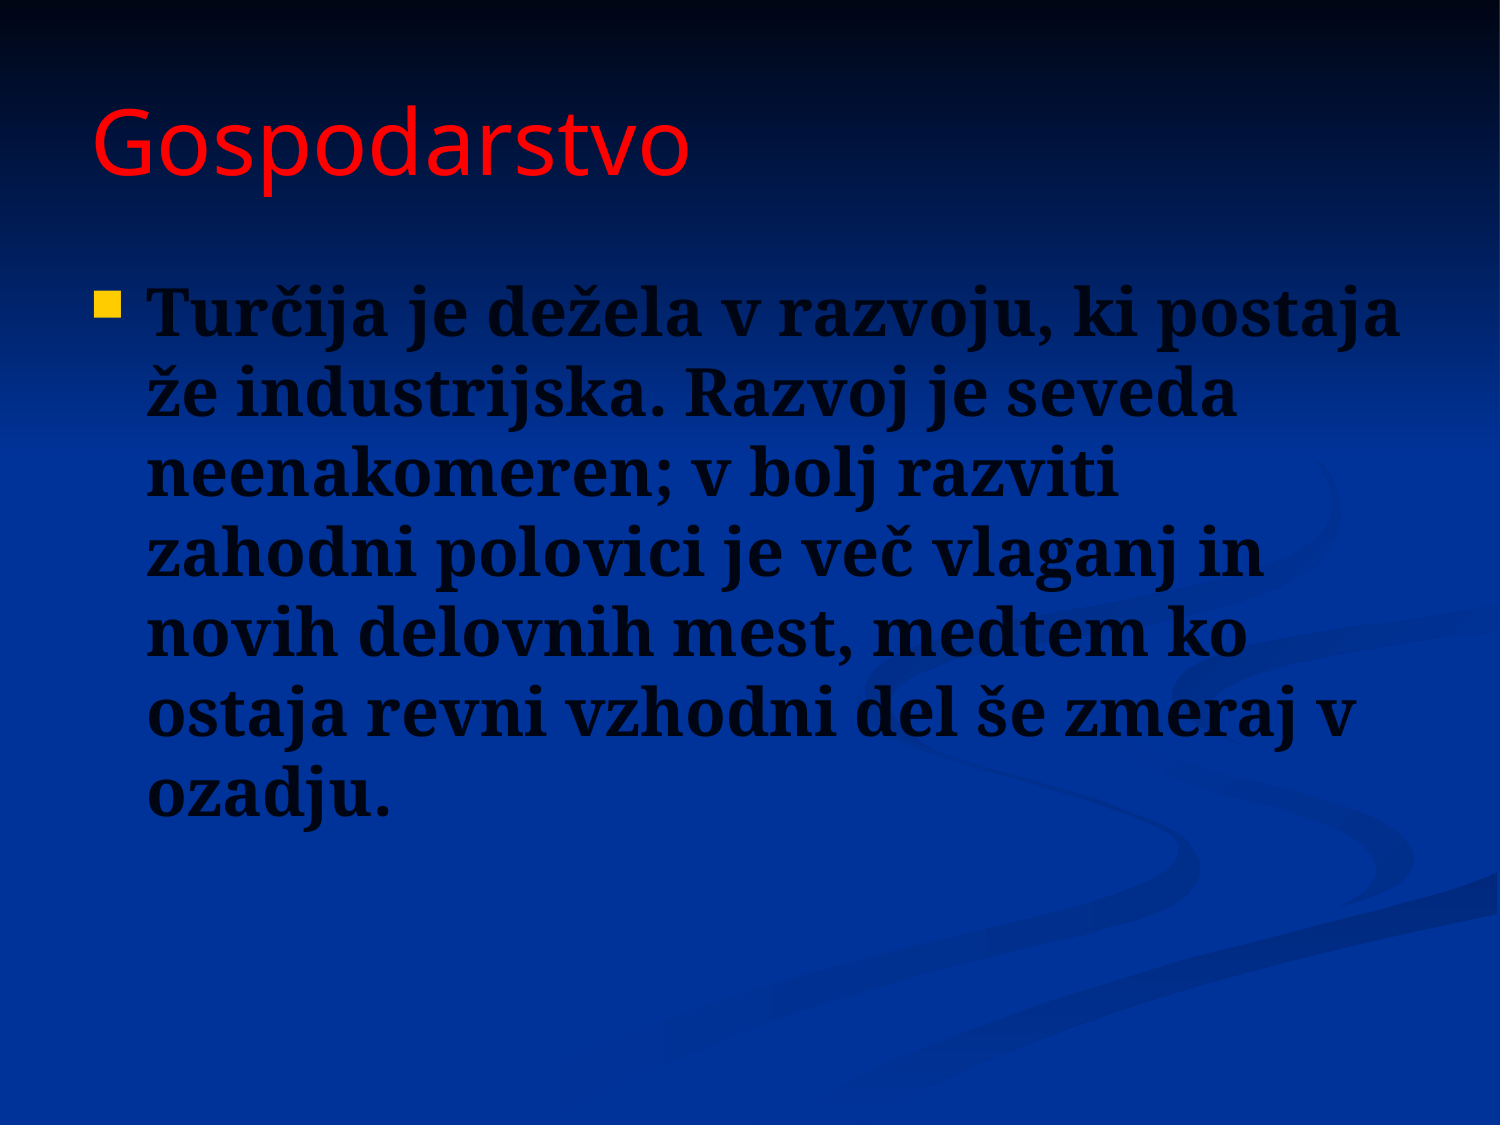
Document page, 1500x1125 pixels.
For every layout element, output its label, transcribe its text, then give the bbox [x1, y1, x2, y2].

list Turčija je dežela v razvoju, ki postaja že industrijska. Razvoj je seveda neenakomeren; v bolj razviti zahodni polovici je več vlaganj in novih delovnih mest, medtem ko ostaja revni vzhodni del še zmeraj v ozadju. [75, 262, 1425, 1005]
title Gospodarstvo [75, 45, 1425, 233]
